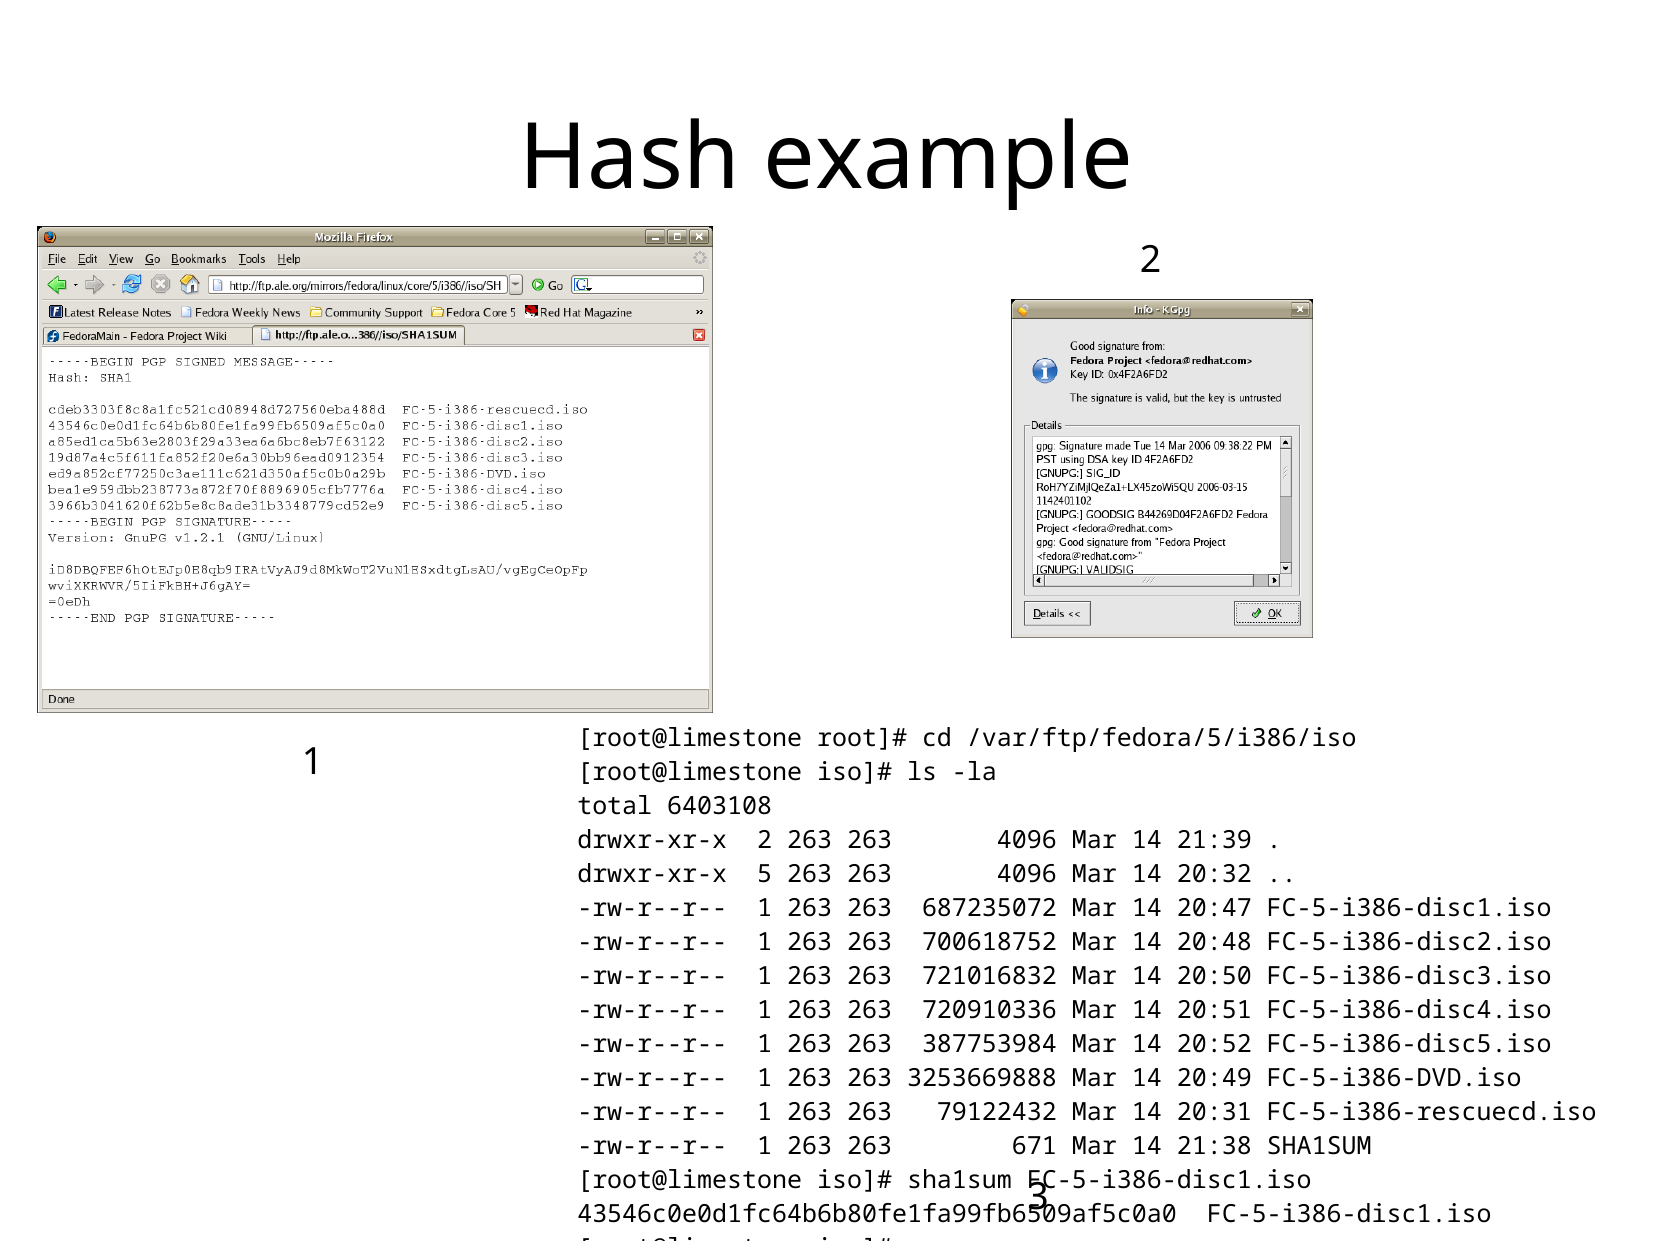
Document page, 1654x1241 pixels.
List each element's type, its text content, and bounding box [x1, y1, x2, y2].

text_box 3 [1012, 1162, 1063, 1223]
text_box [root@limestone root]# cd /var/ftp/fedora/5/i386/iso [root@limestone iso]# ls -la total 6403108 drwxr-xr-x 2 263 263 4096 Mar 14 21:39 . drwxr-xr-x 5 263 263 4096 Mar 14 20:32 .. -rw-r--r-- 1 263 263 687235072 Mar 14 20:47 FC-5-i386-disc1.iso -rw-r--r-- 1 263 263 700618752 Mar 14 20:48 FC-5-i386-disc2.iso -rw-r--r-- 1 263 263 721016832 Mar 14 20:50 FC-5-i386-disc3.iso -rw-r--r-- 1 263 263 720910336 Mar 14 20:51 FC-5-i386-disc4.iso -rw-r--r-- 1 263 263 387753984 Mar 14 20:52 FC-5-i386-disc5.iso -rw-r--r-- 1 263 263 3253669888 Mar 14 20:49 FC-5-i386-DVD.iso -rw-r--r-- 1 263 263 79122432 Mar 14 20:31 FC-5-i386-rescuecd.iso -rw-r--r-- 1 263 263 671 Mar 14 21:38 SHA1SUM [root@limestone iso]# sha1sum FC-5-i386-disc1.iso 43546c0e0d1fc64b6b80fe1fa99fb6509af5c0a0 FC-5-i386-disc1.iso [root@limestone iso]# [562, 712, 1613, 1215]
picture [1011, 299, 1313, 638]
title Hash example [82, 49, 1571, 257]
text_box 1 [287, 727, 338, 788]
picture [37, 226, 713, 713]
text_box 2 [1125, 225, 1176, 286]
